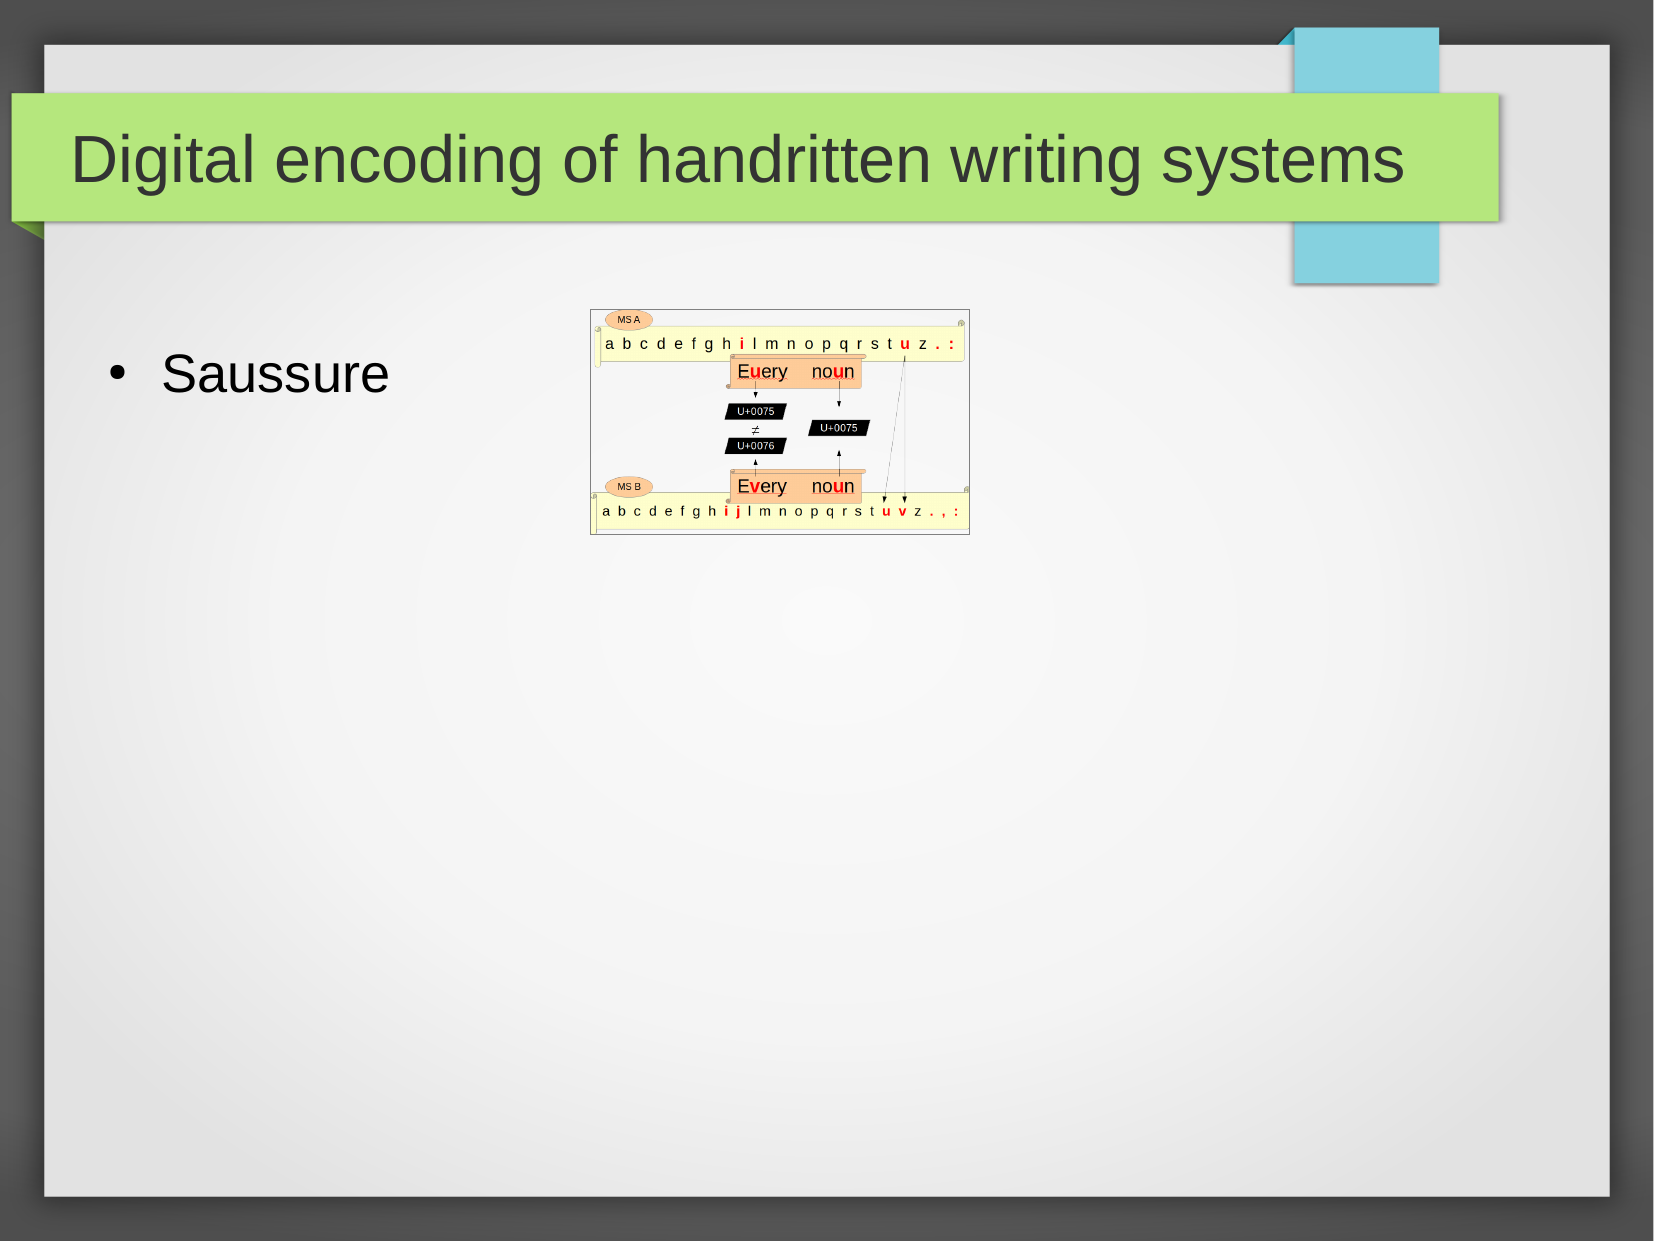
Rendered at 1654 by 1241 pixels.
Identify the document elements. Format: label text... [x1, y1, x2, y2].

picture [0, 0, 1654, 1241]
list Saussure [90, 343, 461, 1063]
title Digital encoding of handritten writing systems [70, 75, 1465, 244]
